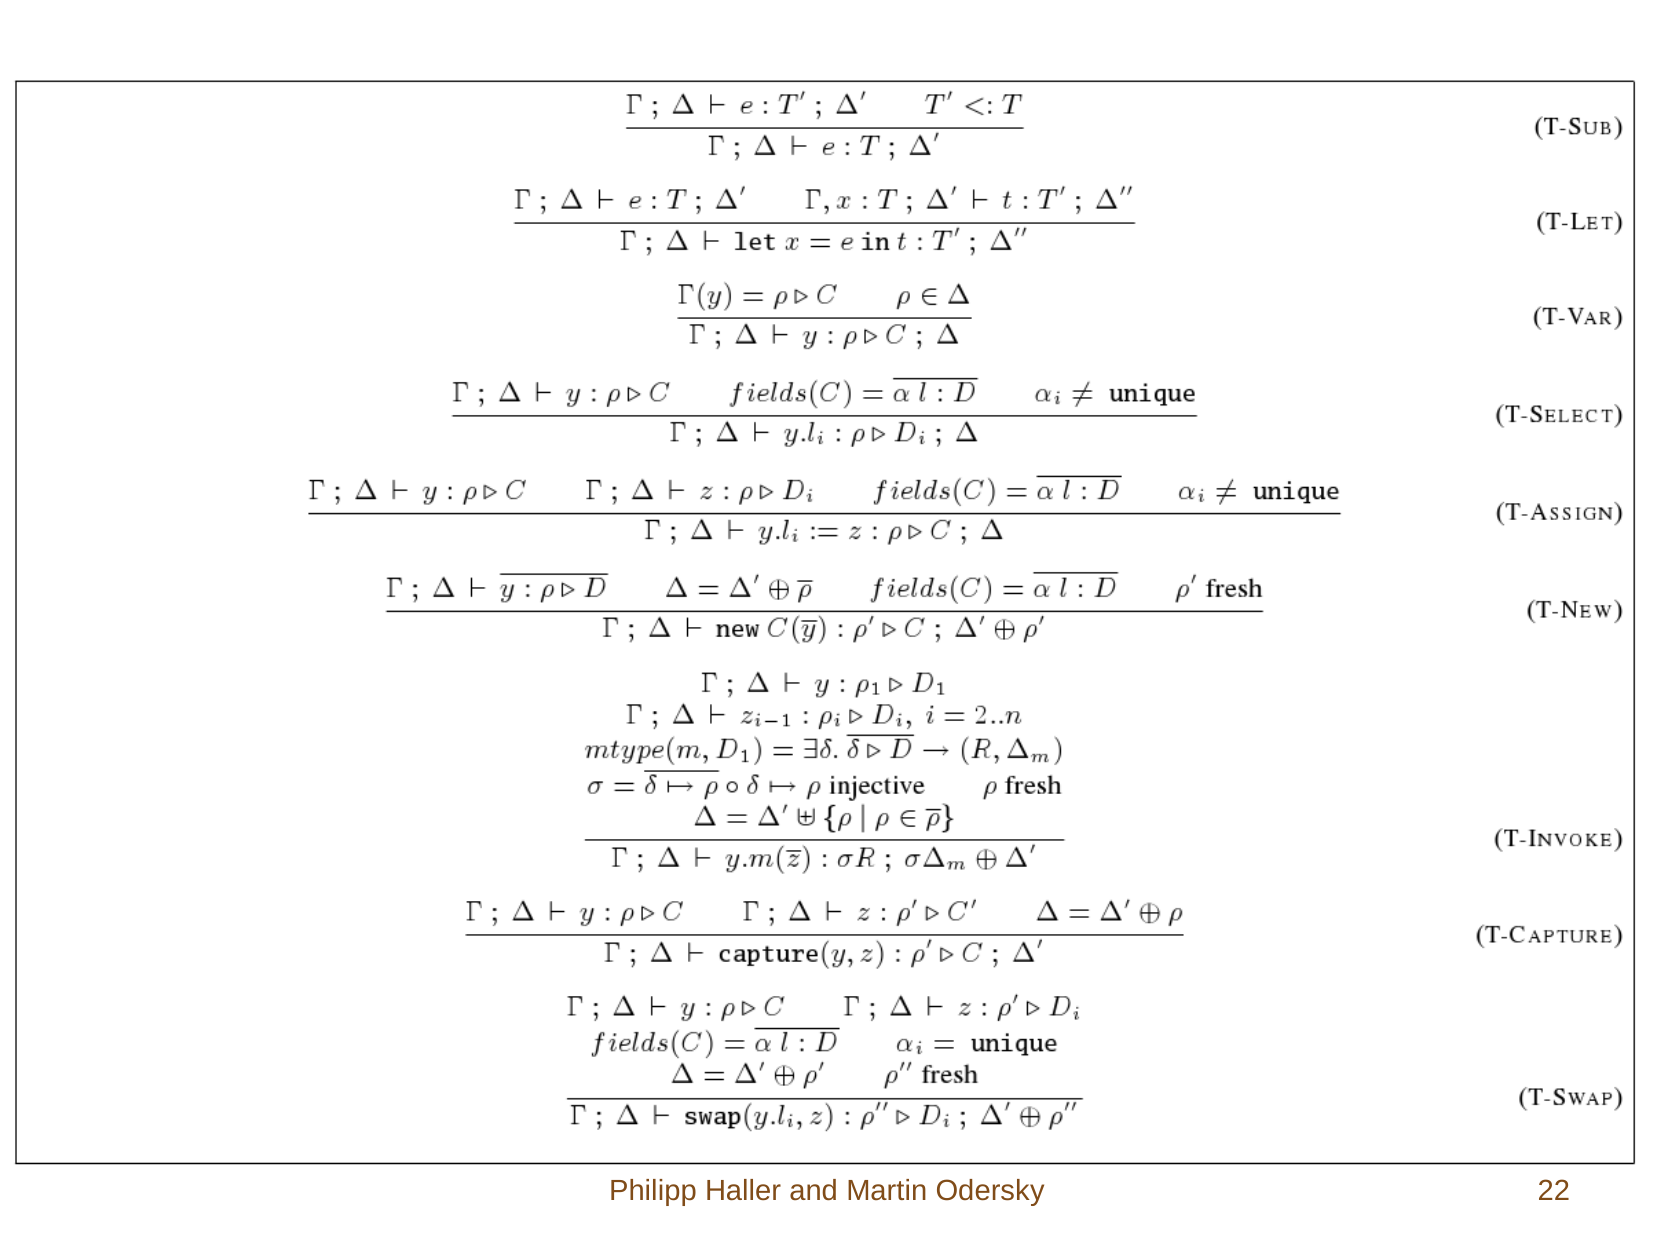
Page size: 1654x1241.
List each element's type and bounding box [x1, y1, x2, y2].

picture [0, 67, 1653, 1174]
